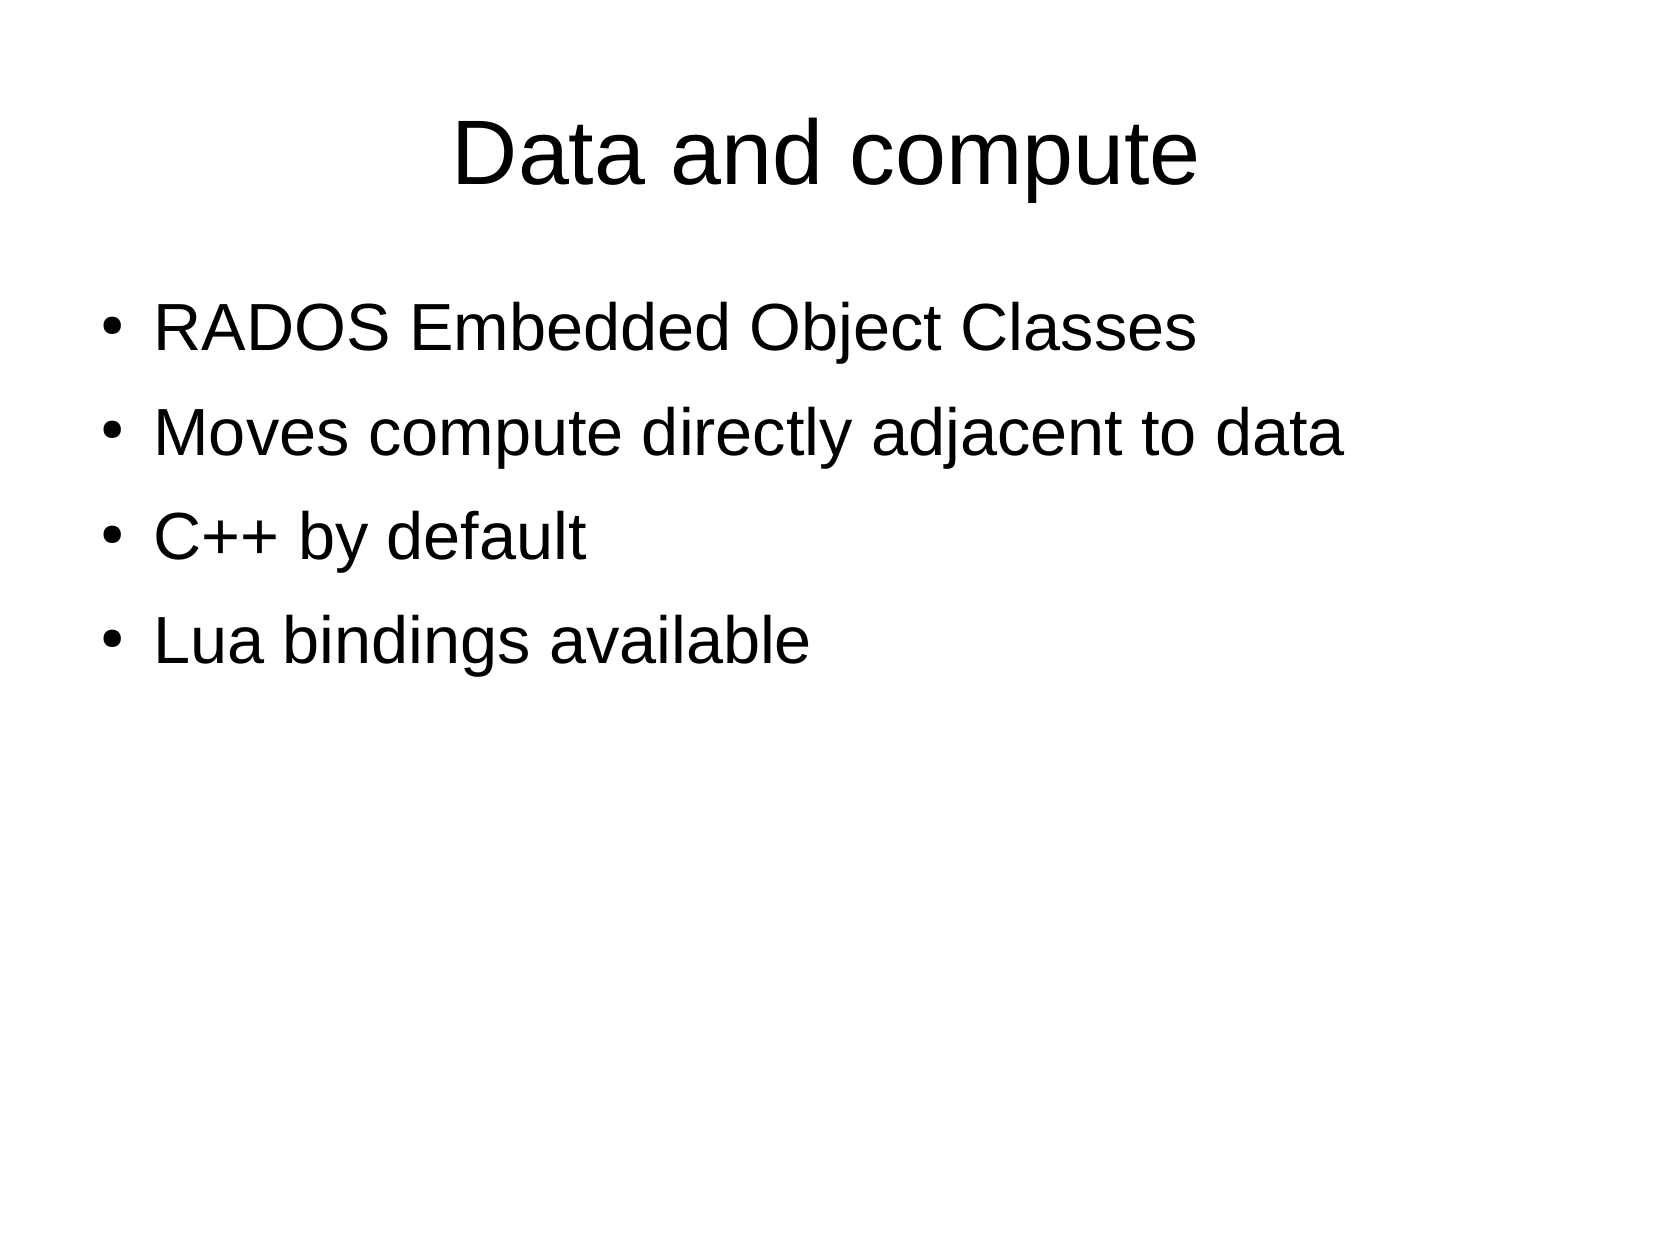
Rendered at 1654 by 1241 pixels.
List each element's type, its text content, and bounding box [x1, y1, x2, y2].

list RADOS Embedded Object Classes Moves compute directly adjacent to data C++ by default Lua bindings available [82, 290, 1538, 1010]
title Data and compute [82, 49, 1571, 257]
